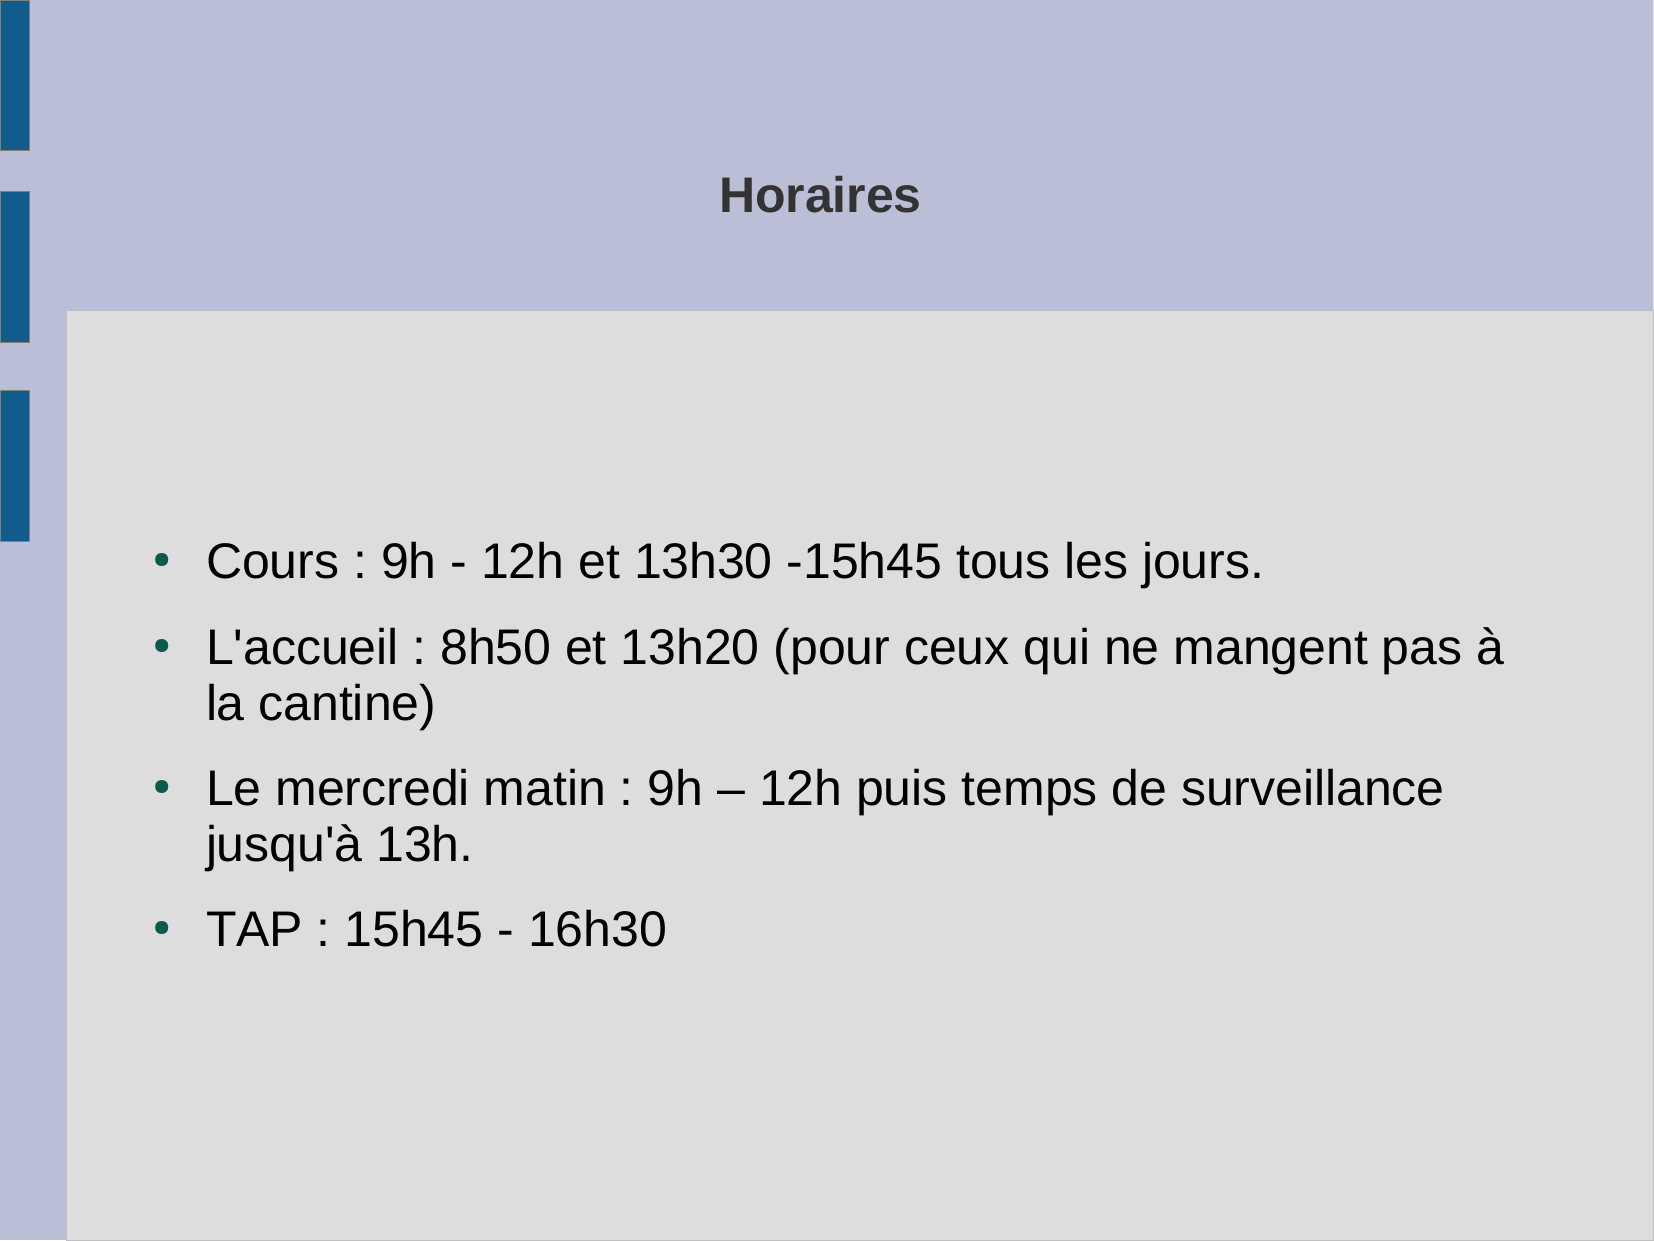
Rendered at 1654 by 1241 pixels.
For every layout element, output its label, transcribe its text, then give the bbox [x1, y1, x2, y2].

title Horaires [121, 91, 1534, 299]
list Cours : 9h - 12h et 13h30 -15h45 tous les jours. L'accueil : 8h50 et 13h20 (pour ceux qui ne mangent pas à la cantine) Le mercredi matin : 9h – 12h puis temps de surveillance jusqu'à 13h. TAP : 15h45 - 16h30 [135, 533, 1548, 1016]
